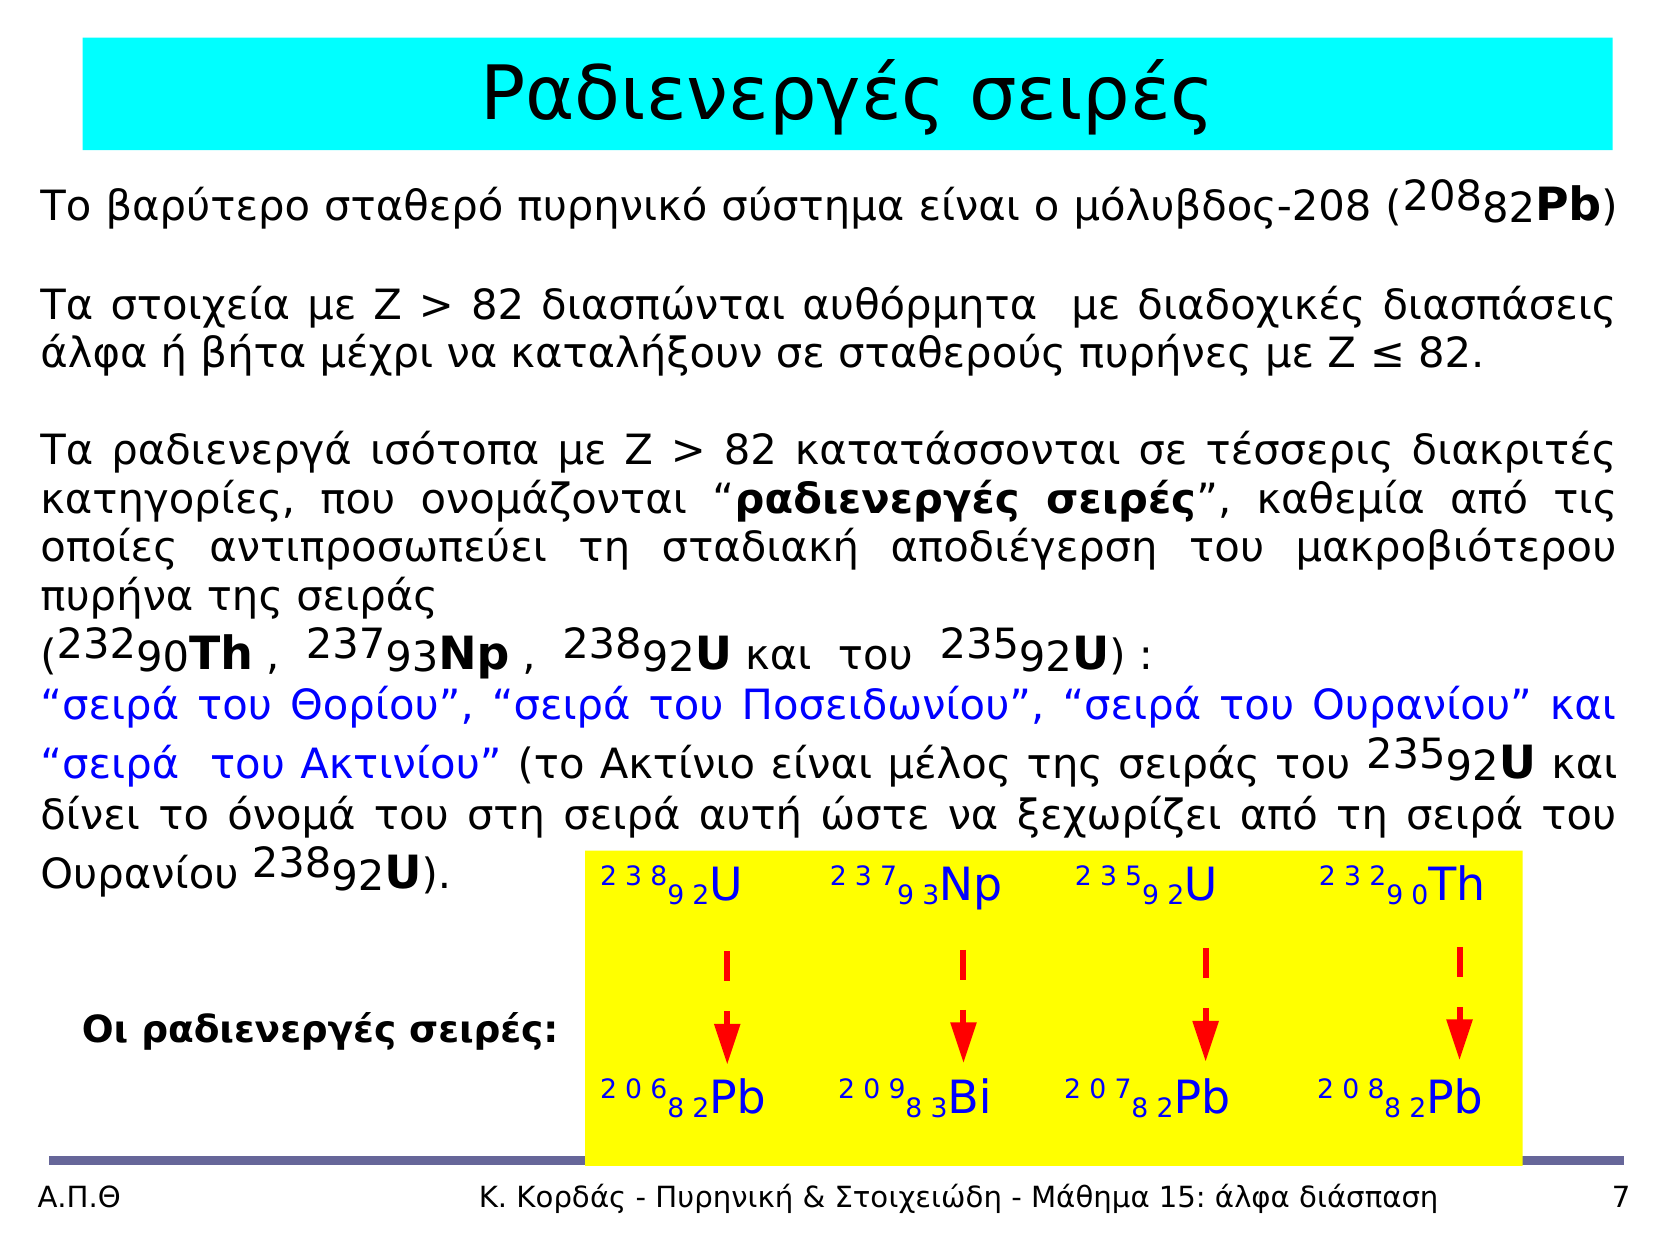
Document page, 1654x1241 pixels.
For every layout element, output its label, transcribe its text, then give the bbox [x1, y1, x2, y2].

text_box Tο βαρύτερο σταθερό πυρηνικό σύστημα είναι ο μόλυβδος-208 (20882Pb) Tα στοιχεία με Ζ > 82 διασπώνται αυθόρμητα με διαδοχικές διασπάσεις άλφα ή βήτα μέχρι να καταλήξουν σε σταθερούς πυρήνες με Ζ ≤ 82. Tα ραδιενεργά ισότοπα με Ζ > 82 κατατάσσονται σε τέσσερις διακριτές κατηγορίες, που ονομάζονται “ραδιενεργές σειρές”, καθεμία από τις οποίες αντιπροσωπεύει τη σταδιακή αποδιέγερση του μακροβιότερου πυρήνα της σειράς (23290Th , 23793Np , 23892U και του 23592U) : “σειρά του Θορίου”, “σειρά του Ποσειδωνίου”, “σειρά του Ουρανίου” και “σειρά του Ακτινίου” (το Ακτίνιο είναι μέλος της σειράς του 23592U και δίνει το όνομά του στη σειρά αυτή ώστε να ξεχωρίζει από τη σειρά του Ουρανίου 23892U). [25, 163, 1633, 915]
text_box 2 3 89 2U 2 3 79 3Np 2 3 59 2U 2 3 29 0Th 2 0 68 2Pb 2 0 98 3Bi 2 0 78 2Pb 2 0 88 2Pb [585, 915, 1523, 1166]
title Ραδιενεργές σειρές [82, 37, 1613, 151]
text_box Οι ραδιενεργές σειρές: [67, 1000, 575, 1060]
